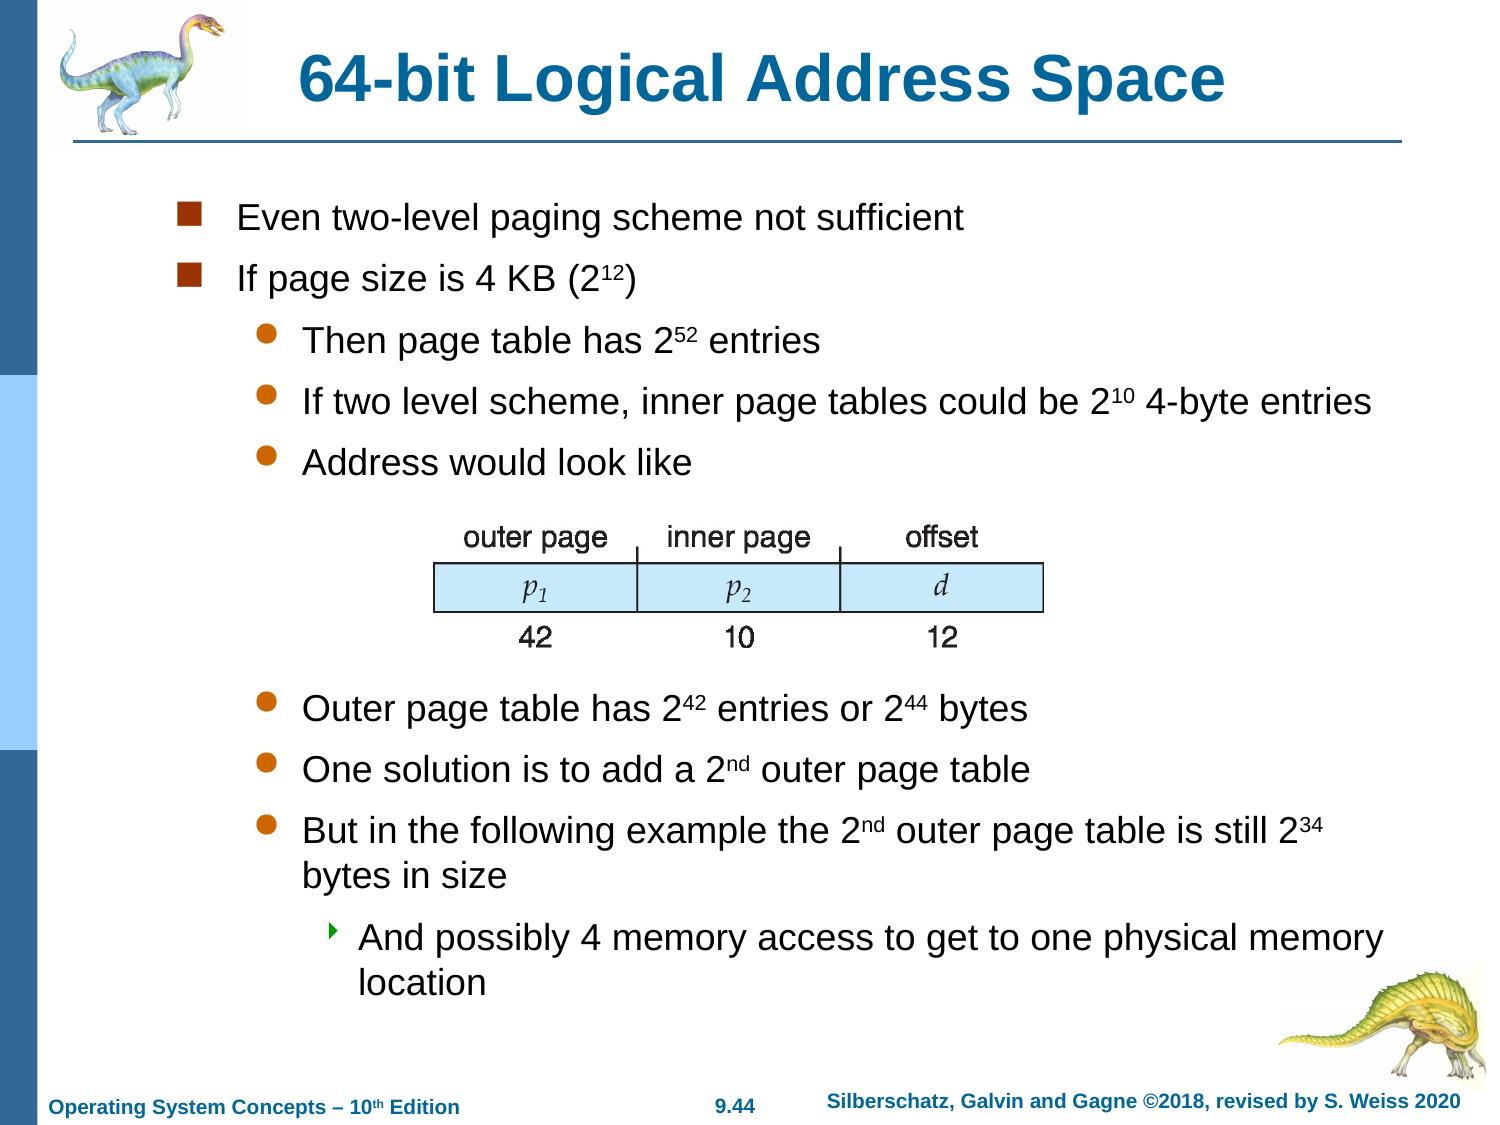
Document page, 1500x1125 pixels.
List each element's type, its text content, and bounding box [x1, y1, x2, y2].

picture [46, 0, 243, 149]
picture [1275, 959, 1486, 1090]
picture [433, 521, 1044, 654]
title 64-bit Logical Address Space [87, 27, 1438, 122]
list Even two-level paging scheme not sufficient If page size is 4 KB (212) Then page table has 252 entries If two level scheme, inner page tables could be 210 4-byte entries Address would look like Outer page table has 242 entries or 244 bytes One solution is to add a 2nd outer page table But in the following example the 2nd outer page table is still 234 bytes in size And possibly 4 memory access to get to one physical memory location [165, 185, 1437, 1021]
